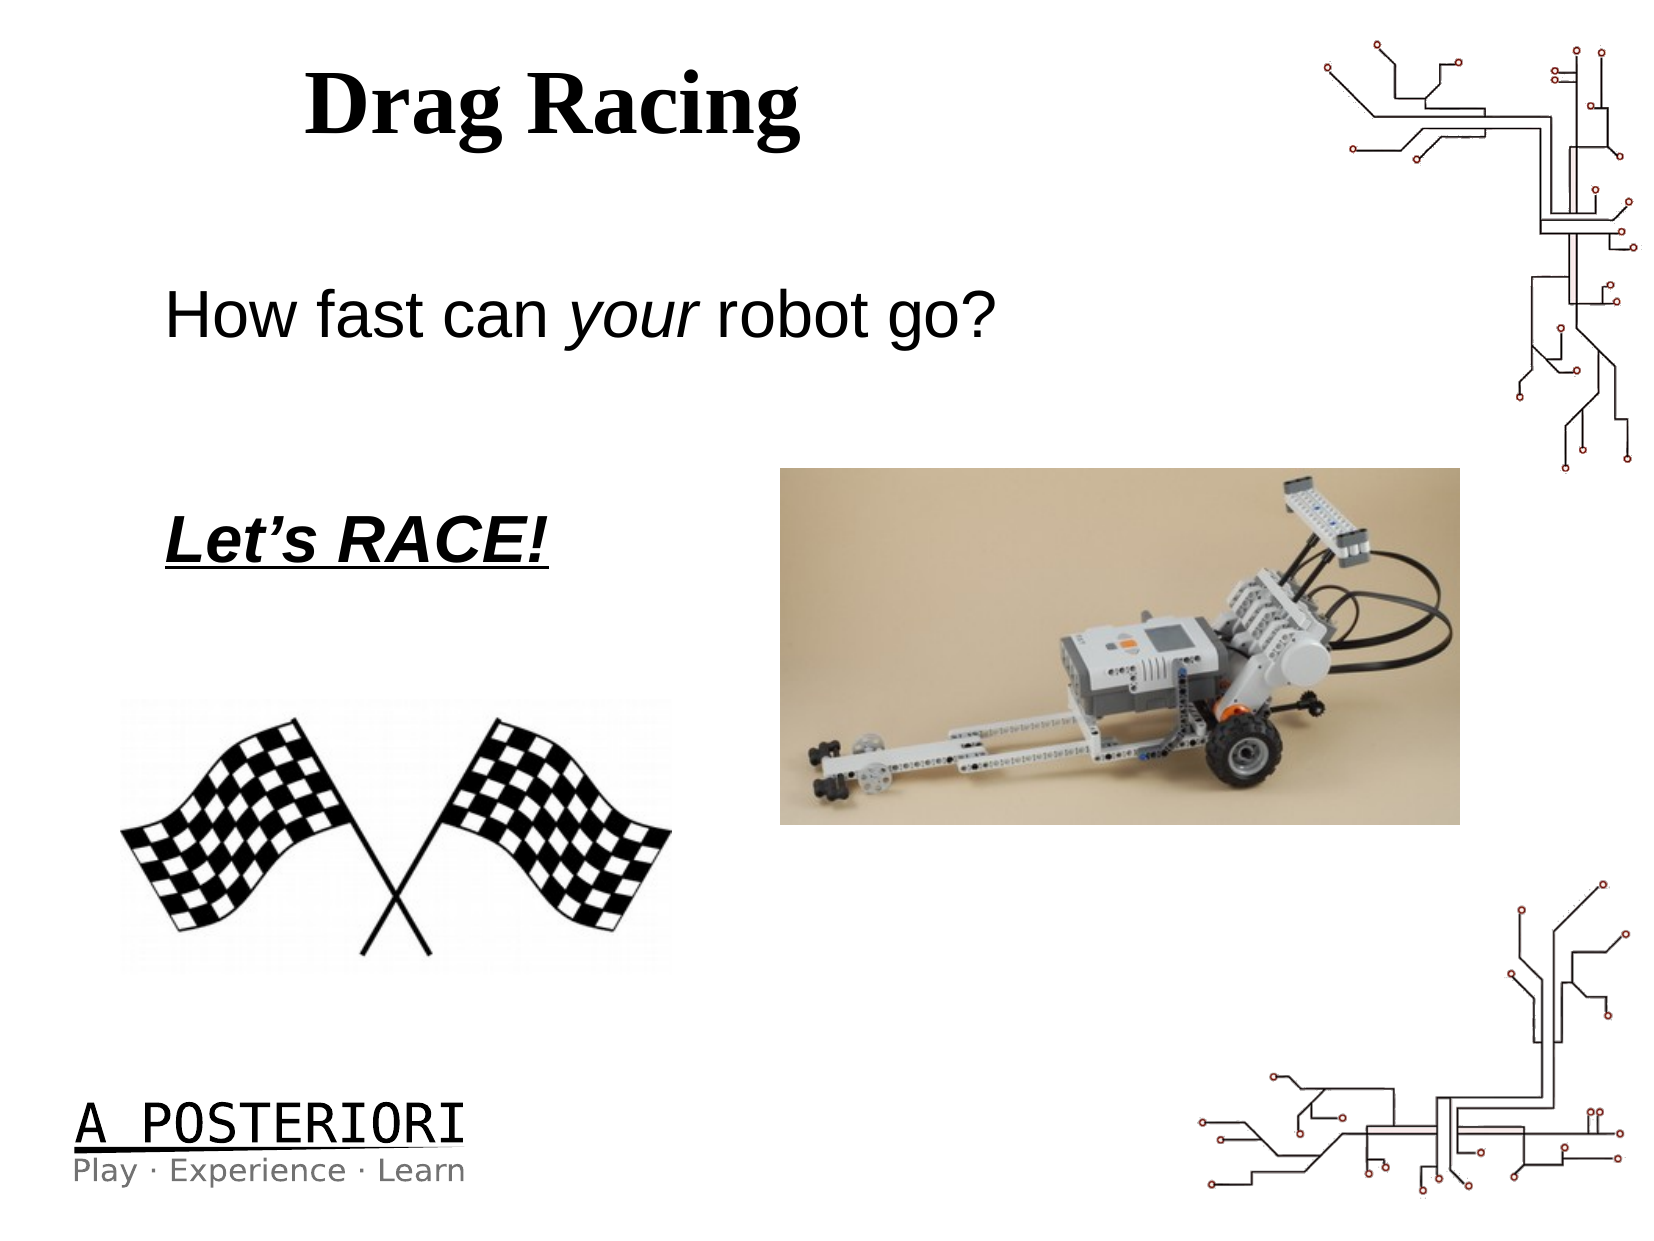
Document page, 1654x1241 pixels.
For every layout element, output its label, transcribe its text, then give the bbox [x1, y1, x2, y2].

picture [73, 1101, 466, 1189]
text_box How fast can your robot go? Let’s RACE! [150, 270, 1156, 582]
picture [1175, 862, 1636, 1201]
picture [780, 35, 1643, 826]
picture [120, 699, 672, 976]
title Drag Racing [11, 15, 1096, 190]
